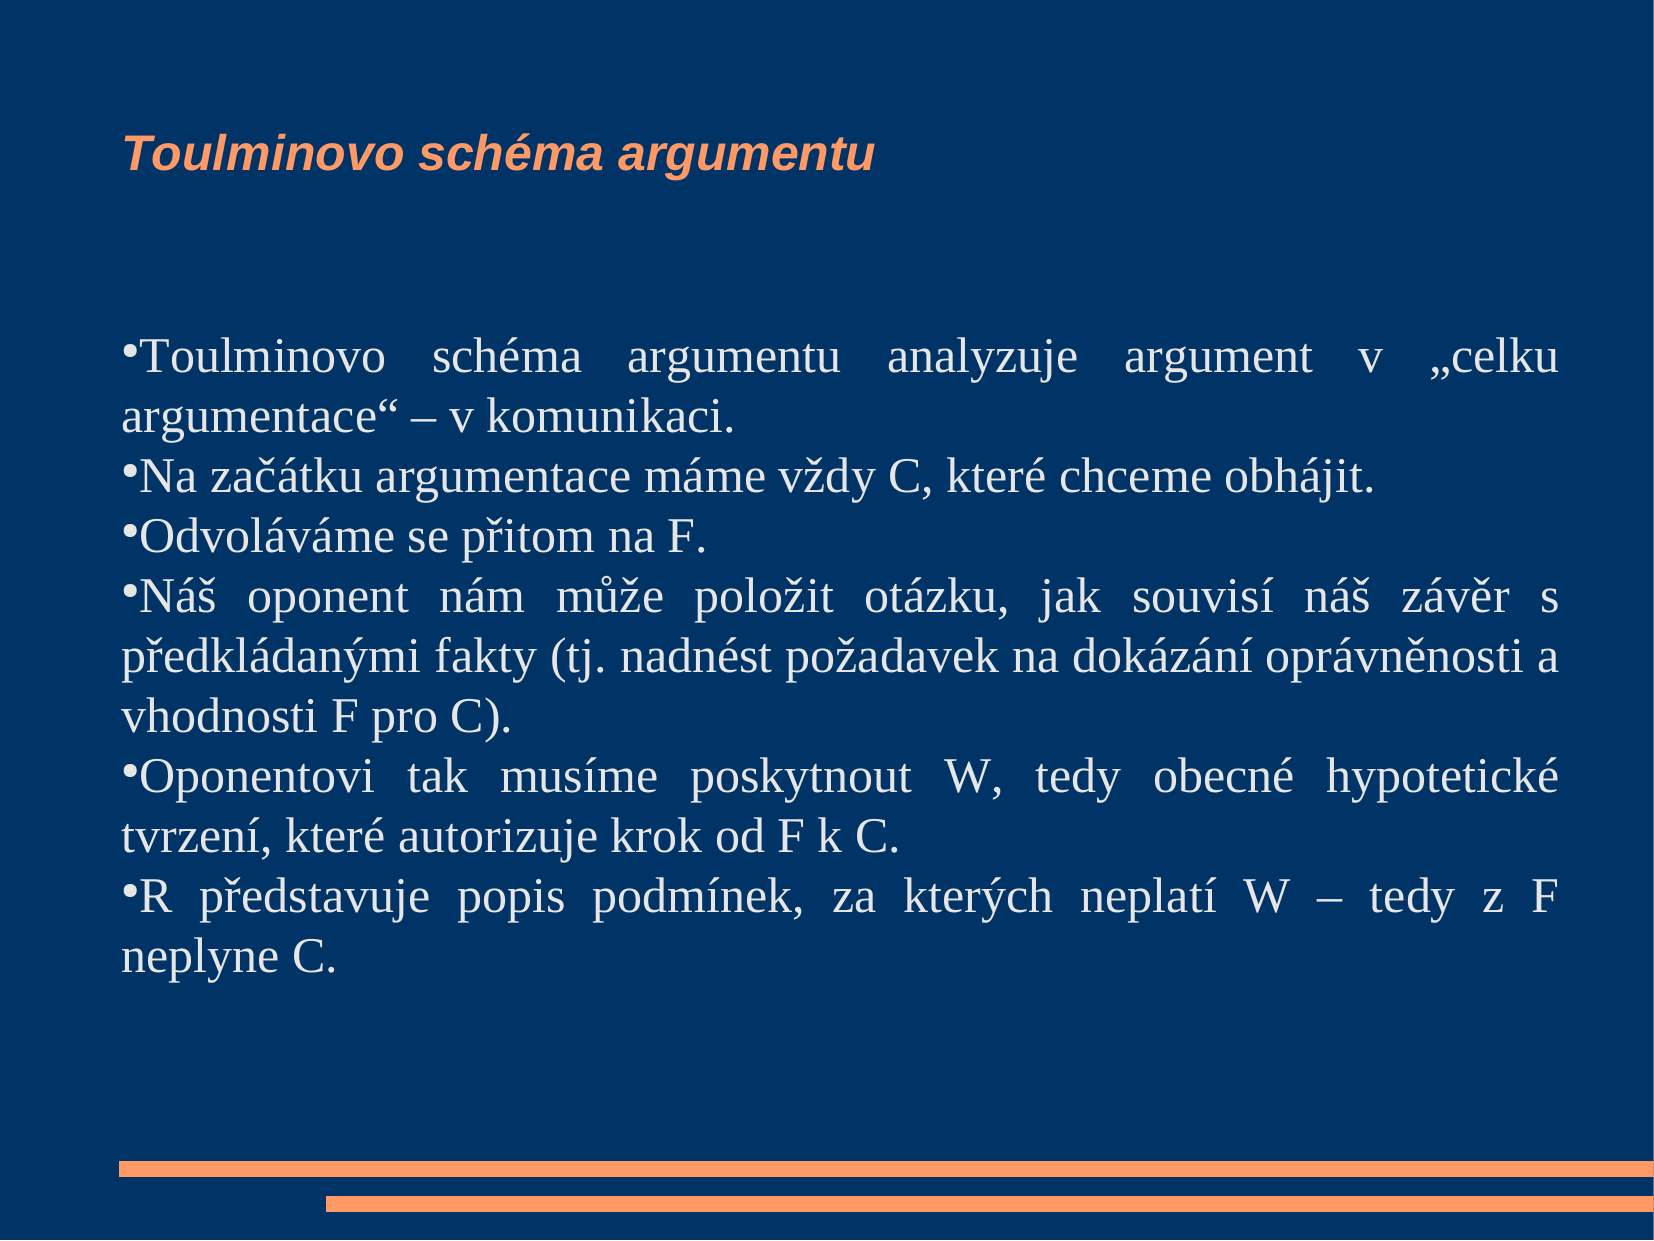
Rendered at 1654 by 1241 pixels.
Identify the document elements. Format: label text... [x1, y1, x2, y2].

list Toulminovo schéma argumentu analyzuje argument v „celku argumentace“ – v komunikaci. Na začátku argumentace máme vždy C, které chceme obhájit. Odvoláváme se přitom na F. Náš oponent nám může položit otázku, jak souvisí náš závěr s předkládanými fakty (tj. nadnést požadavek na dokázání oprávněnosti a vhodnosti F pro C). Oponentovi tak musíme poskytnout W, tedy obecné hypotetické tvrzení, které autorizuje krok od F k C. R představuje popis podmínek, za kterých neplatí W – tedy z F neplyne C. [121, 322, 1561, 1132]
title Toulminovo schéma argumentu [121, 46, 1534, 254]
